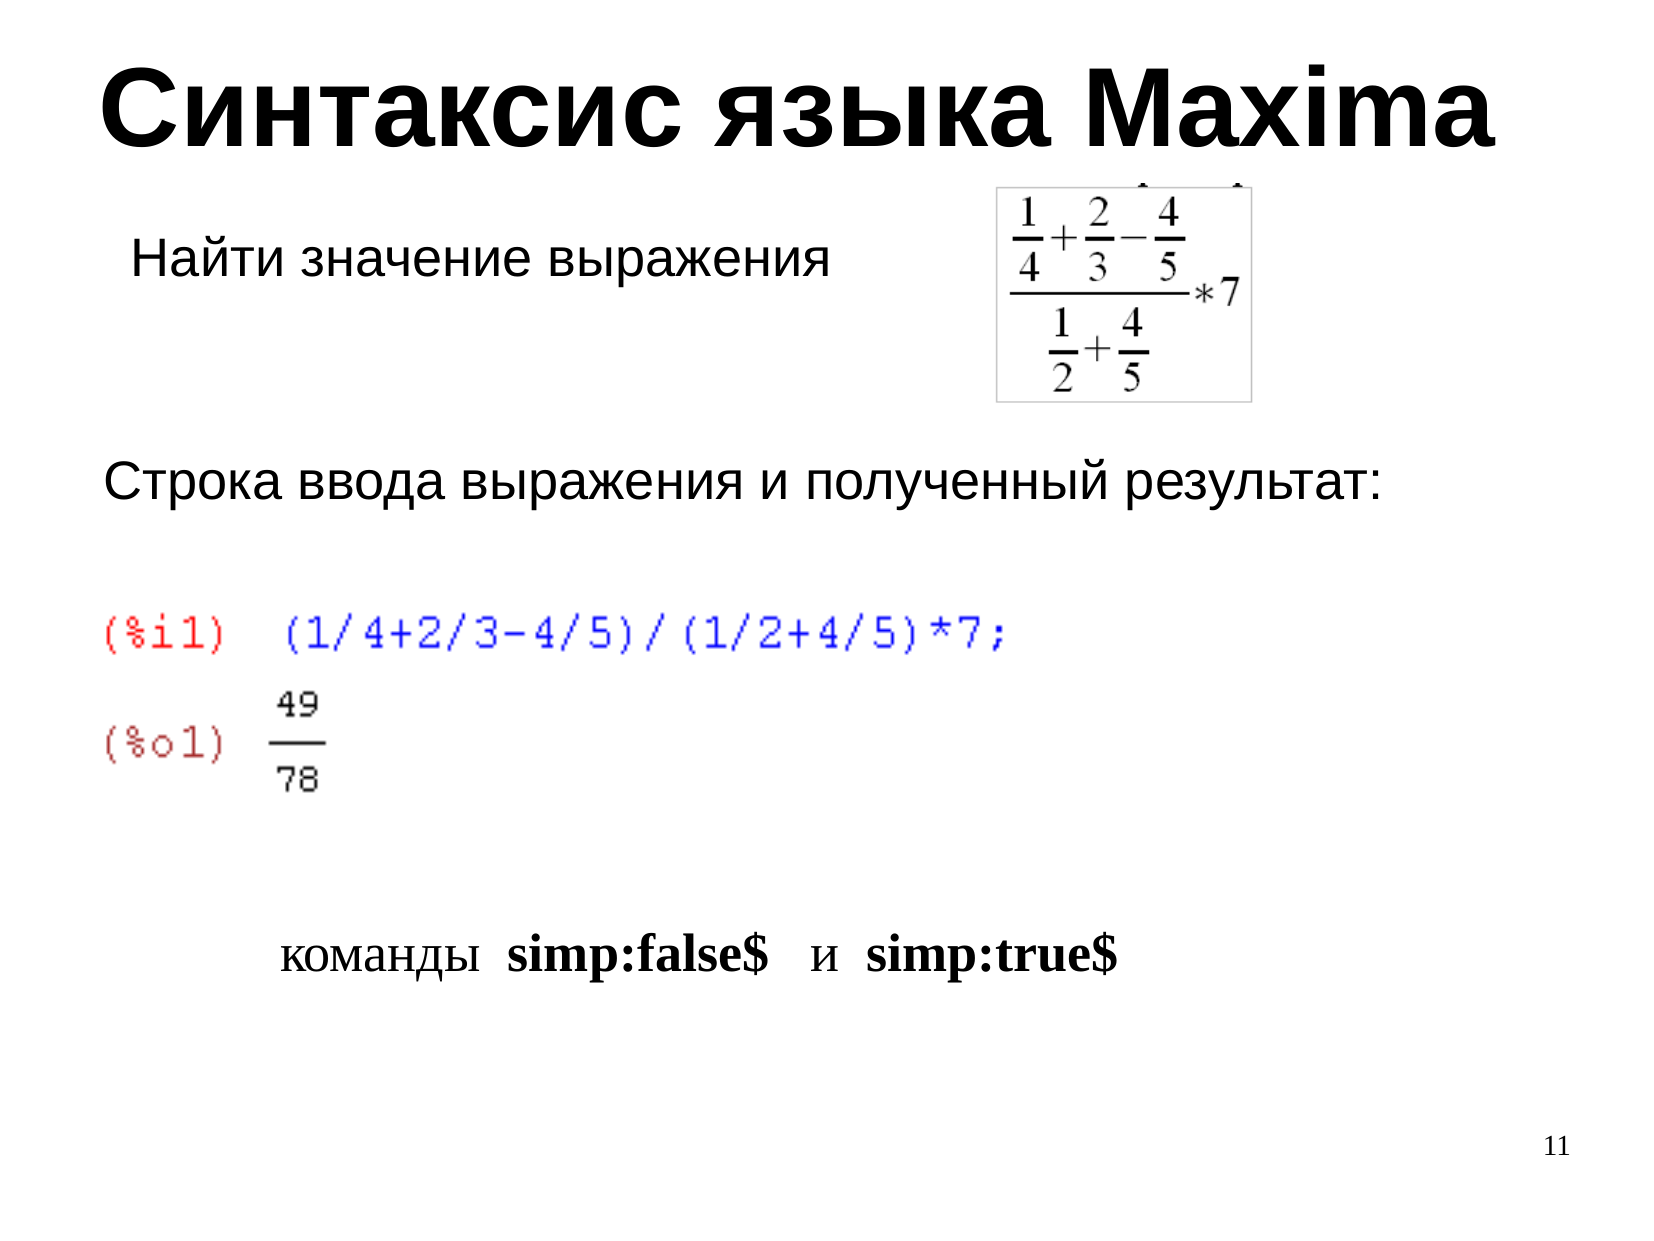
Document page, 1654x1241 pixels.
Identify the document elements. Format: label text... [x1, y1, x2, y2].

picture [88, 530, 1034, 827]
picture [992, 183, 1258, 407]
text_box команды simp:false$ и simp:true$ [265, 915, 1359, 991]
text_box Строка ввода выражения и полученный результат: [88, 442, 1418, 519]
text_box Найти значение выражения [115, 219, 992, 296]
text_box Синтаксис языка Maxima [29, 36, 1565, 178]
